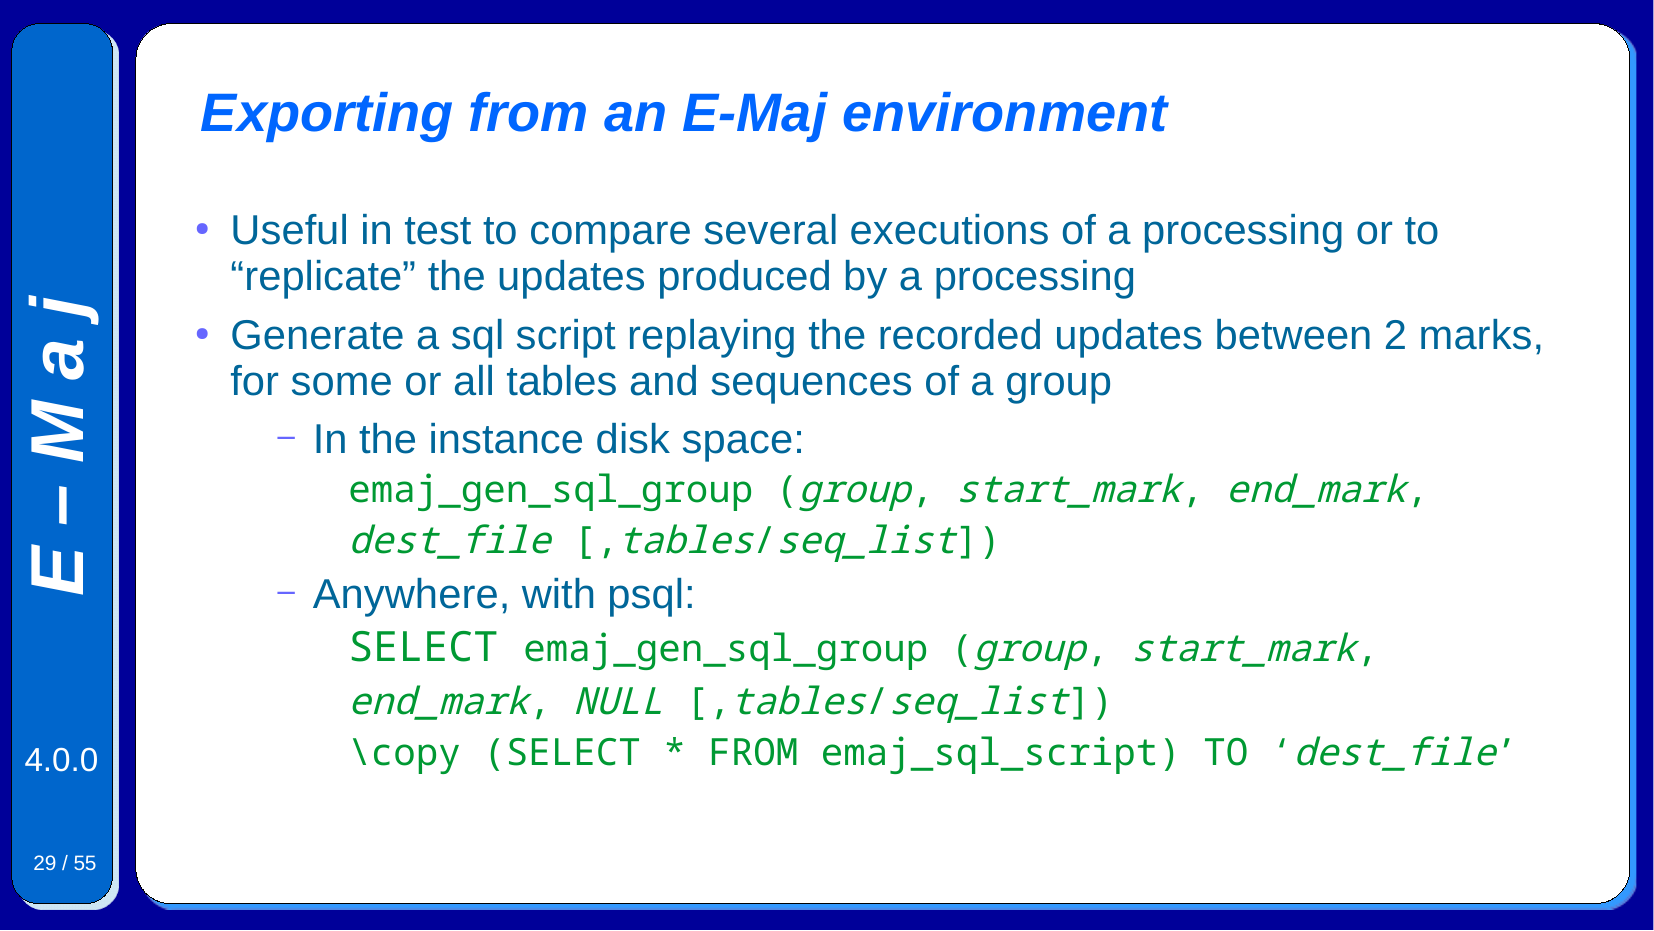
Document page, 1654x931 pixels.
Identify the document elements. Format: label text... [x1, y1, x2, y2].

list Useful in test to compare several executions of a processing or to “replicate” the updates produced by a processing Generate a sql script replaying the recorded updates between 2 marks, for some or all tables and sequences of a group In the instance disk space: emaj_gen_sql_group (group, start_mark, end_mark, dest_file [,tables/seq_list]) Anywhere, with psql: SELECT emaj_gen_sql_group (group, start_mark, end_mark, NULL [,tables/seq_list]) \copy (SELECT * FROM emaj_sql_script) TO ‘dest_file’ [177, 206, 1587, 881]
title Exporting from an E-Maj environment [200, 34, 1575, 191]
